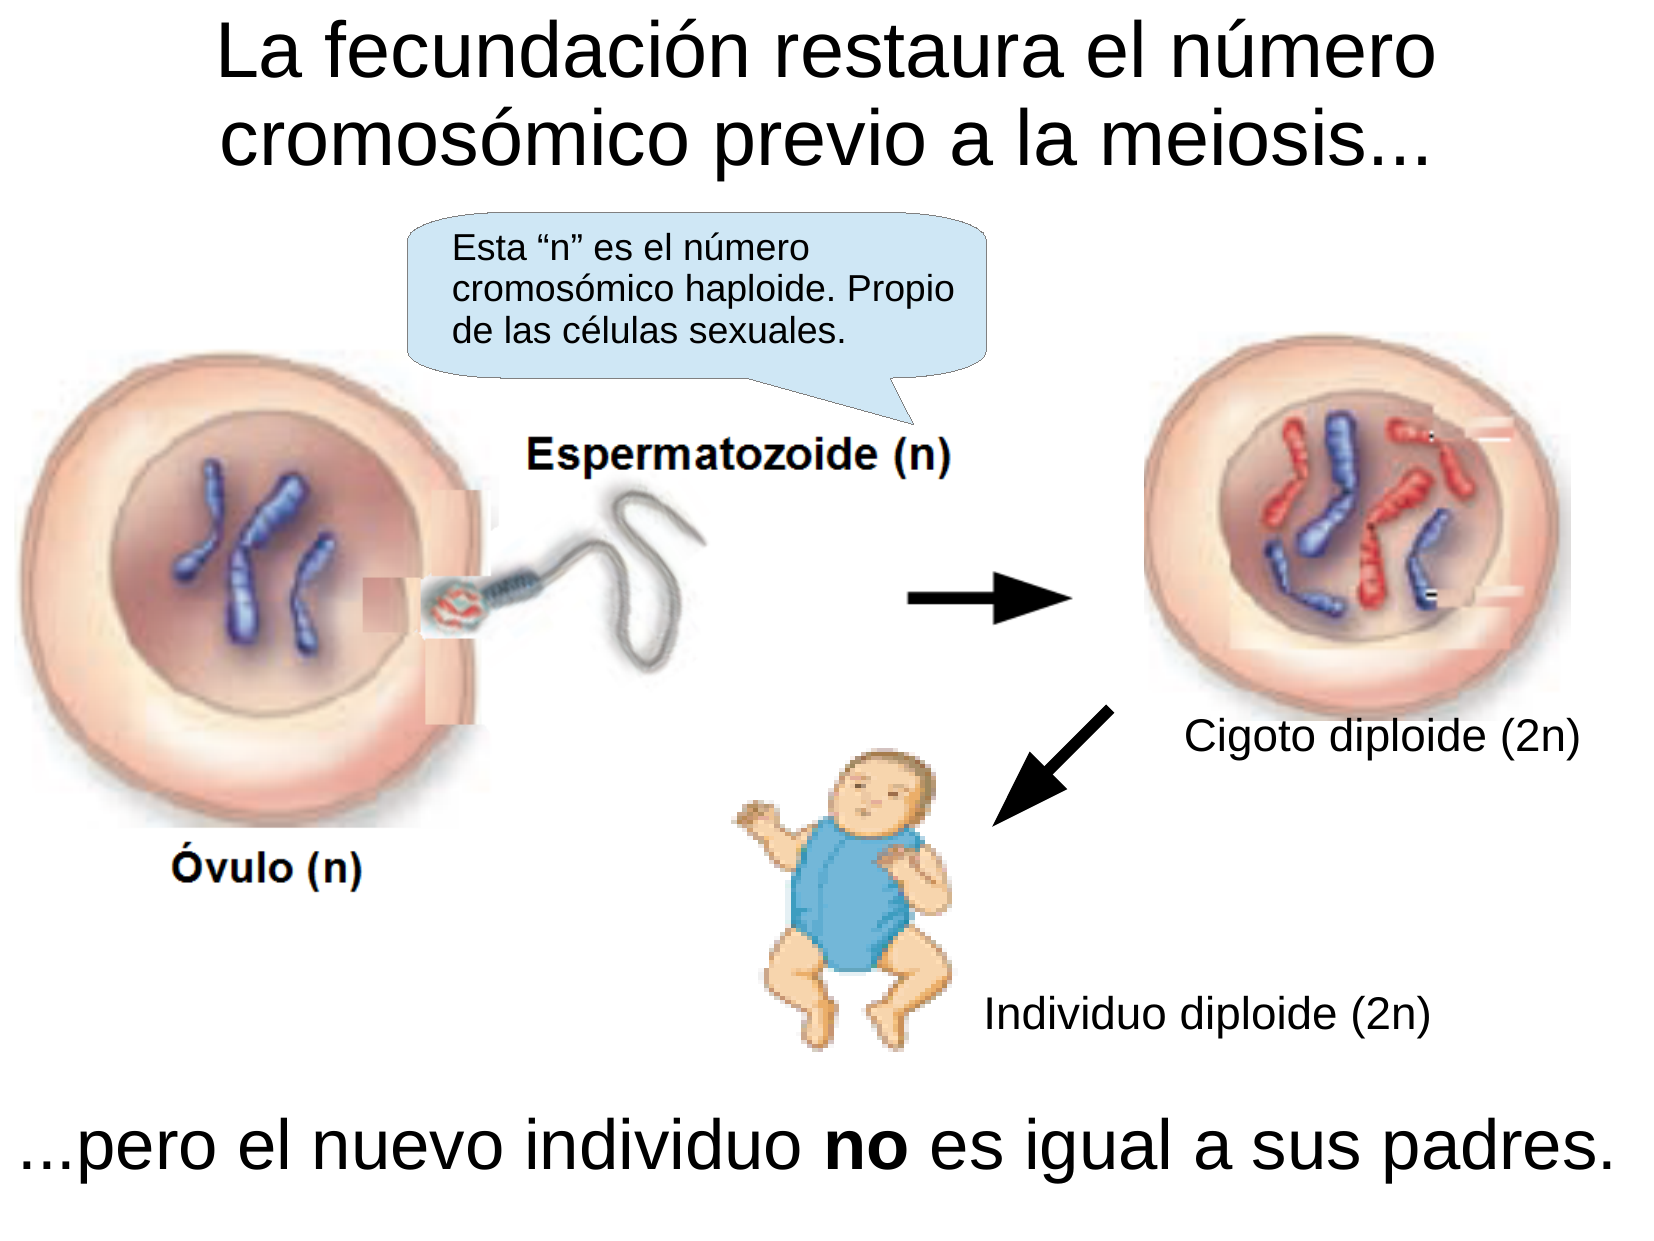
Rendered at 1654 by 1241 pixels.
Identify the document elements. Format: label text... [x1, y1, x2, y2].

text_box [407, 220, 437, 371]
title ...pero el nuevo individuo no es igual a sus padres. [0, 1041, 1642, 1241]
text_box [832, 402, 914, 425]
text_box Cigoto diploide (2n) [1169, 702, 1597, 769]
text_box Esta “n” es el número cromosómico haploide. Propio de las células sexuales. [437, 218, 981, 402]
picture [0, 348, 1082, 1056]
text_box Individuo diploide (2n) [968, 980, 1447, 1047]
text_box [981, 231, 987, 360]
title La fecundación restaura el número cromosómico previo a la meiosis... [41, 0, 1613, 198]
text_box [446, 212, 948, 218]
picture [1144, 330, 1571, 721]
